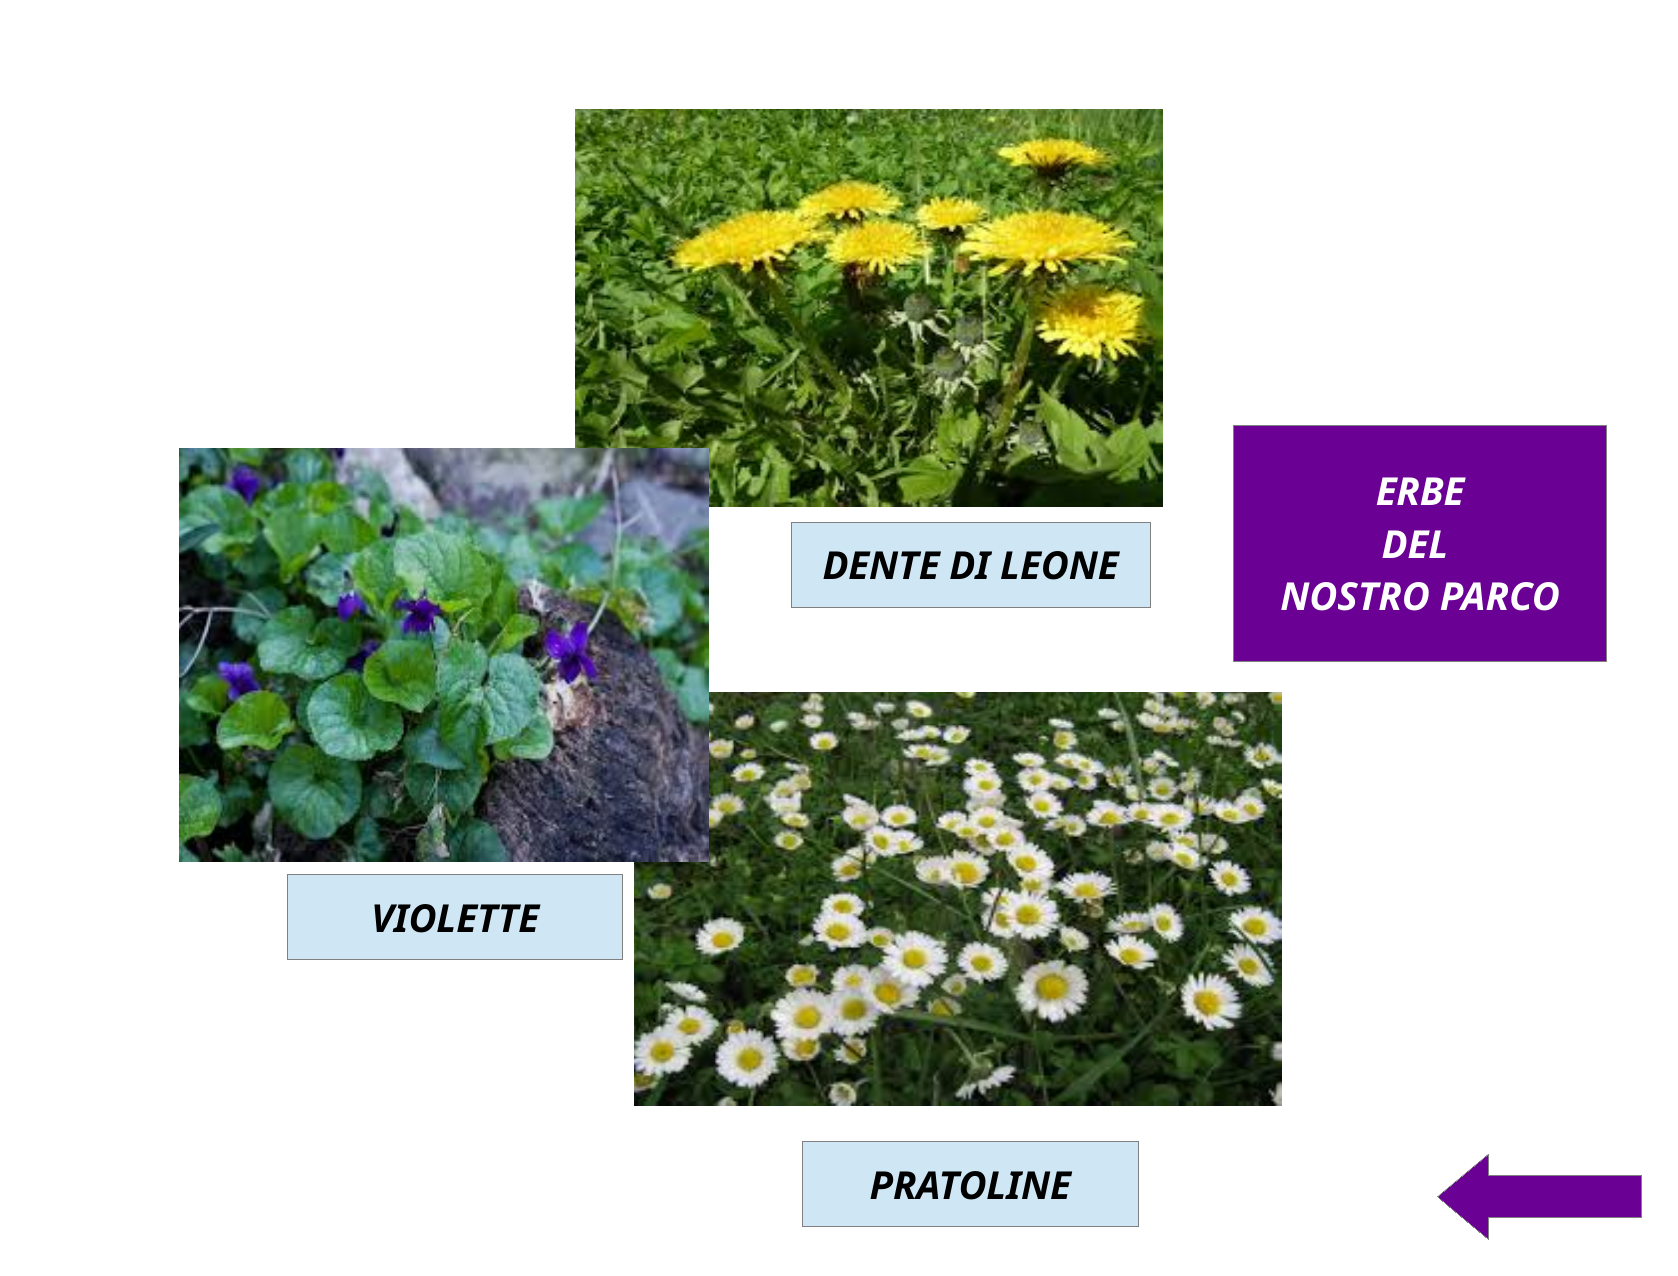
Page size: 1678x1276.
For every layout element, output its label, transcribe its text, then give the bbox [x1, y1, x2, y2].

text_box VIOLETTE [287, 874, 623, 960]
text_box [1437, 1154, 1642, 1240]
text_box ERBE DEL NOSTRO PARCO [1233, 425, 1607, 662]
picture [179, 109, 1282, 1106]
text_box PRATOLINE [802, 1141, 1139, 1227]
text_box DENTE DI LEONE [791, 522, 1151, 608]
